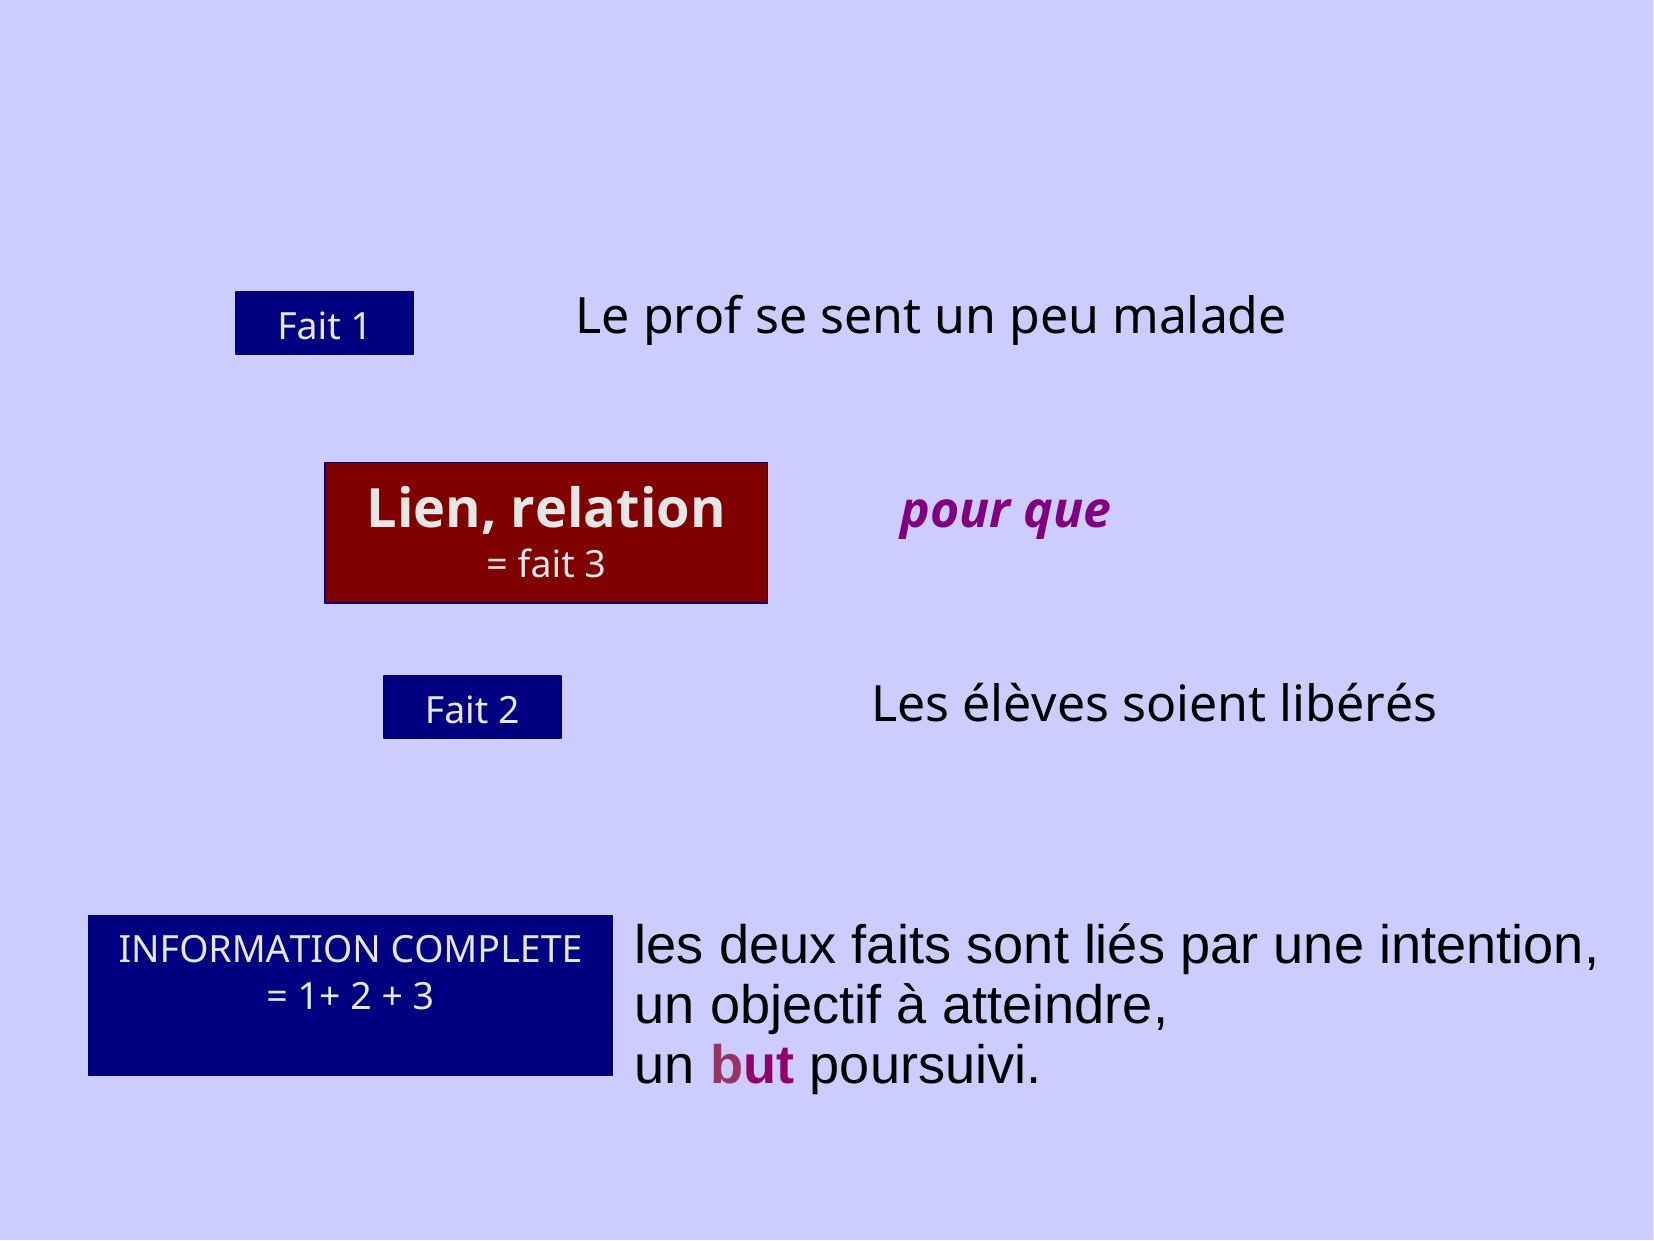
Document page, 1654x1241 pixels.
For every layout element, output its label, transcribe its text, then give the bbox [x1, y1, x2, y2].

text_box INFORMATION COMPLETE = 1+ 2 + 3 [88, 915, 613, 1075]
text_box Fait 2 [383, 676, 561, 739]
text_box pour que [885, 472, 1506, 545]
text_box les deux faits sont liés par une intention, un objectif à atteindre, un but poursuivi. [620, 903, 1624, 1102]
text_box Les élèves soient libérés [856, 653, 1477, 739]
text_box Fait 1 [236, 292, 414, 355]
text_box Le prof se sent un peu malade [560, 265, 1418, 384]
text_box Lien, relation = fait 3 [324, 462, 768, 603]
